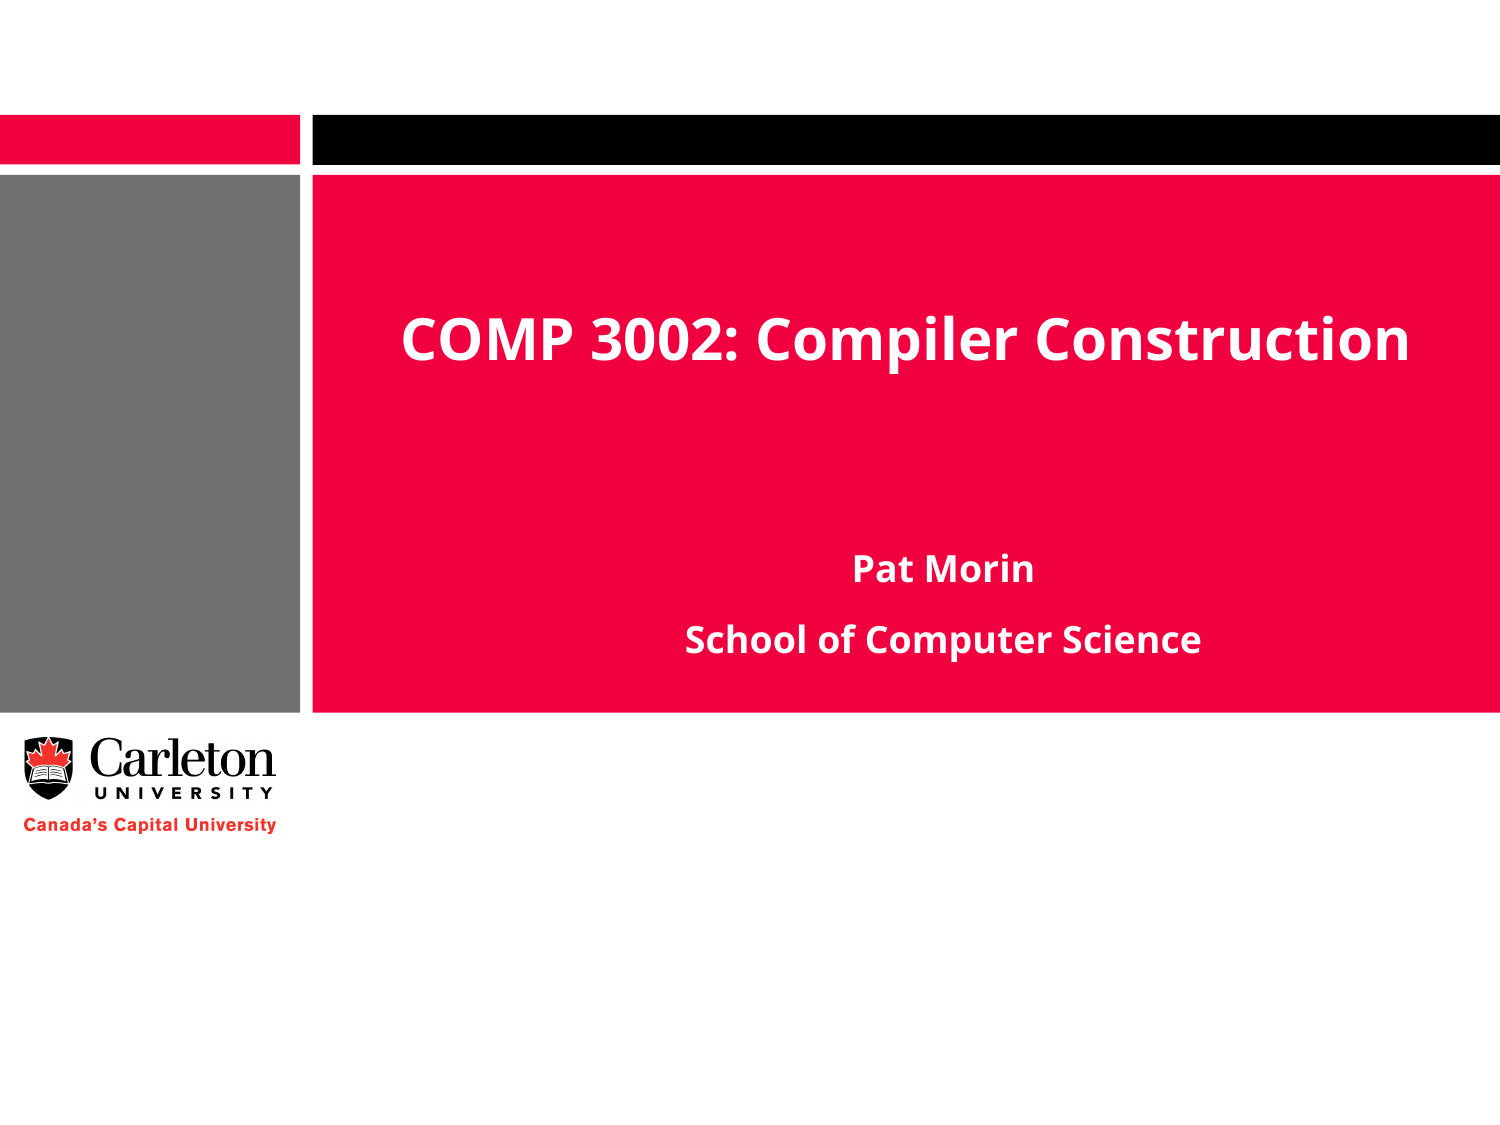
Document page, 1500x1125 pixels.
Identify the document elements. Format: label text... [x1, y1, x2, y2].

picture [24, 737, 276, 834]
subtitle Pat Morin School of Computer Science [312, 524, 1500, 713]
title COMP 3002: Compiler Construction [312, 174, 1500, 501]
